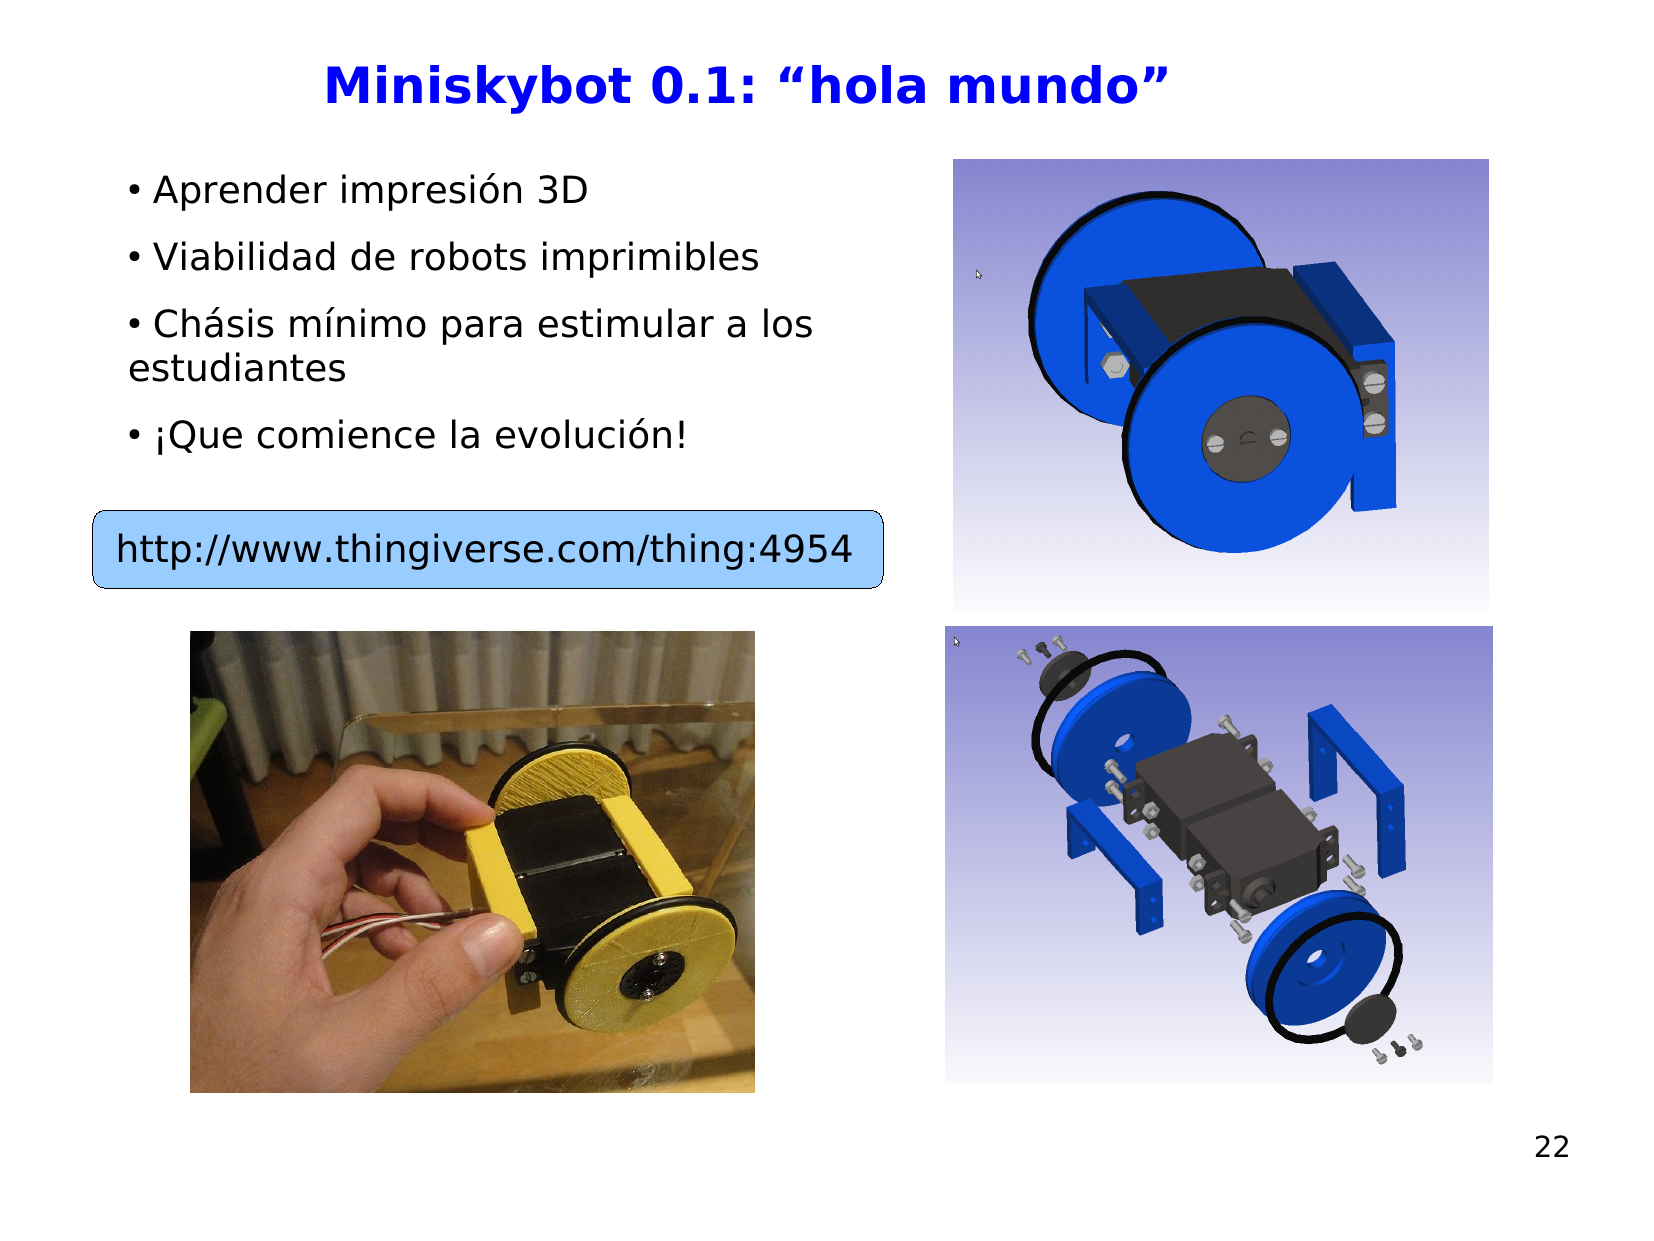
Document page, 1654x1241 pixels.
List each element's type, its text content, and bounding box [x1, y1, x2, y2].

picture [190, 631, 755, 1093]
picture [945, 626, 1493, 1084]
picture [953, 159, 1489, 610]
text_box http://www.thingiverse.com/thing:4954 [100, 520, 870, 580]
text_box Aprender impresión 3D Viabilidad de robots imprimibles Chásis mínimo para estimular a los estudiantes ¡Que comience la evolución! [113, 161, 845, 465]
text_box [92, 510, 884, 589]
text_box Miniskybot 0.1: “hola mundo” [308, 49, 1188, 123]
